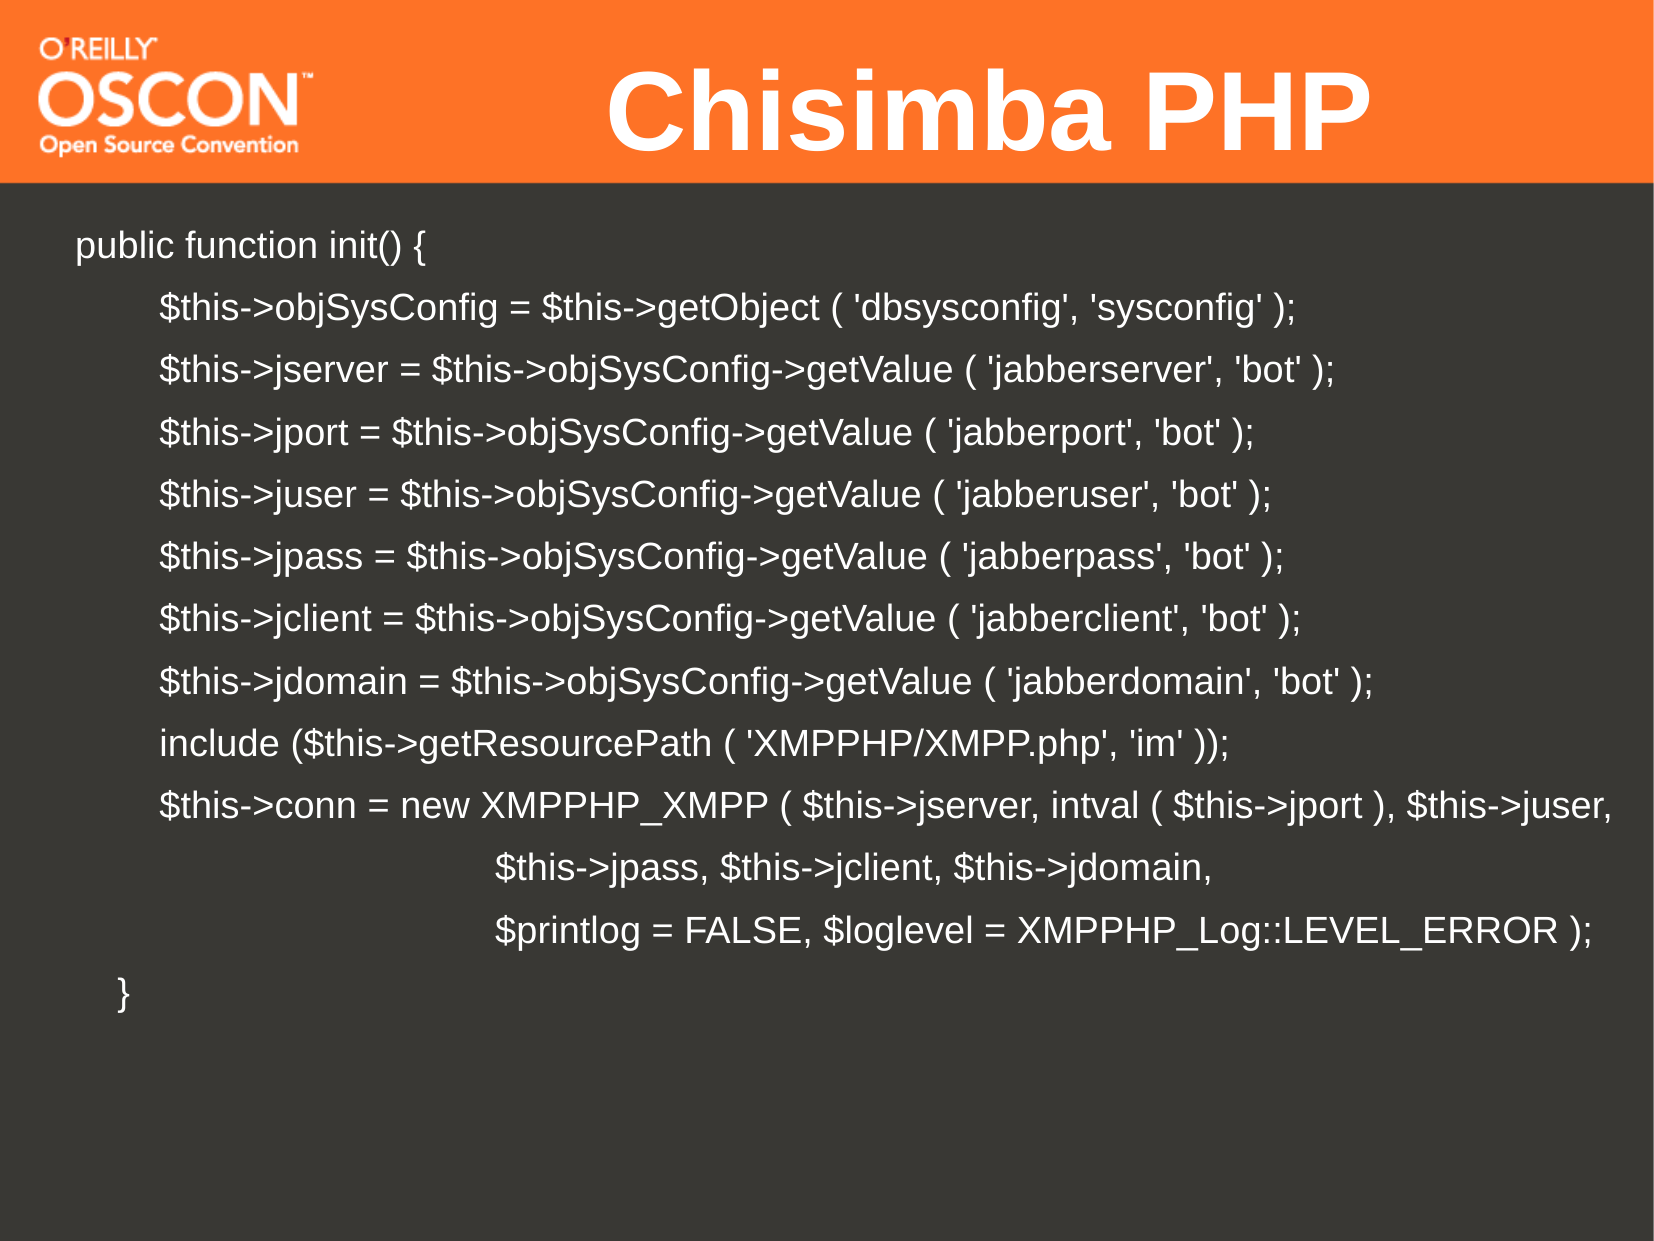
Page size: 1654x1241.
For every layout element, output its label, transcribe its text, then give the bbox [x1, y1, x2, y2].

list public function init() { $this->objSysConfig = $this->getObject ( 'dbsysconfig', 'sysconfig' ); $this->jserver = $this->objSysConfig->getValue ( 'jabberserver', 'bot' ); $this->jport = $this->objSysConfig->getValue ( 'jabberport', 'bot' ); $this->juser = $this->objSysConfig->getValue ( 'jabberuser', 'bot' ); $this->jpass = $this->objSysConfig->getValue ( 'jabberpass', 'bot' ); $this->jclient = $this->objSysConfig->getValue ( 'jabberclient', 'bot' ); $this->jdomain = $this->objSysConfig->getValue ( 'jabberdomain', 'bot' ); include ($this->getResourcePath ( 'XMPPHP/XMPP.php', 'im' )); $this->conn = new XMPPHP_XMPP ( $this->jserver, intval ( $this->jport ), $this->juser, $this->jpass, $this->jclient, $this->jdomain, $printlog = FALSE, $loglevel = XMPPHP_Log::LEVEL_ERROR ); } [37, 219, 1628, 1039]
title Chisimba PHP [356, 0, 1624, 219]
picture [0, 0, 1654, 1241]
